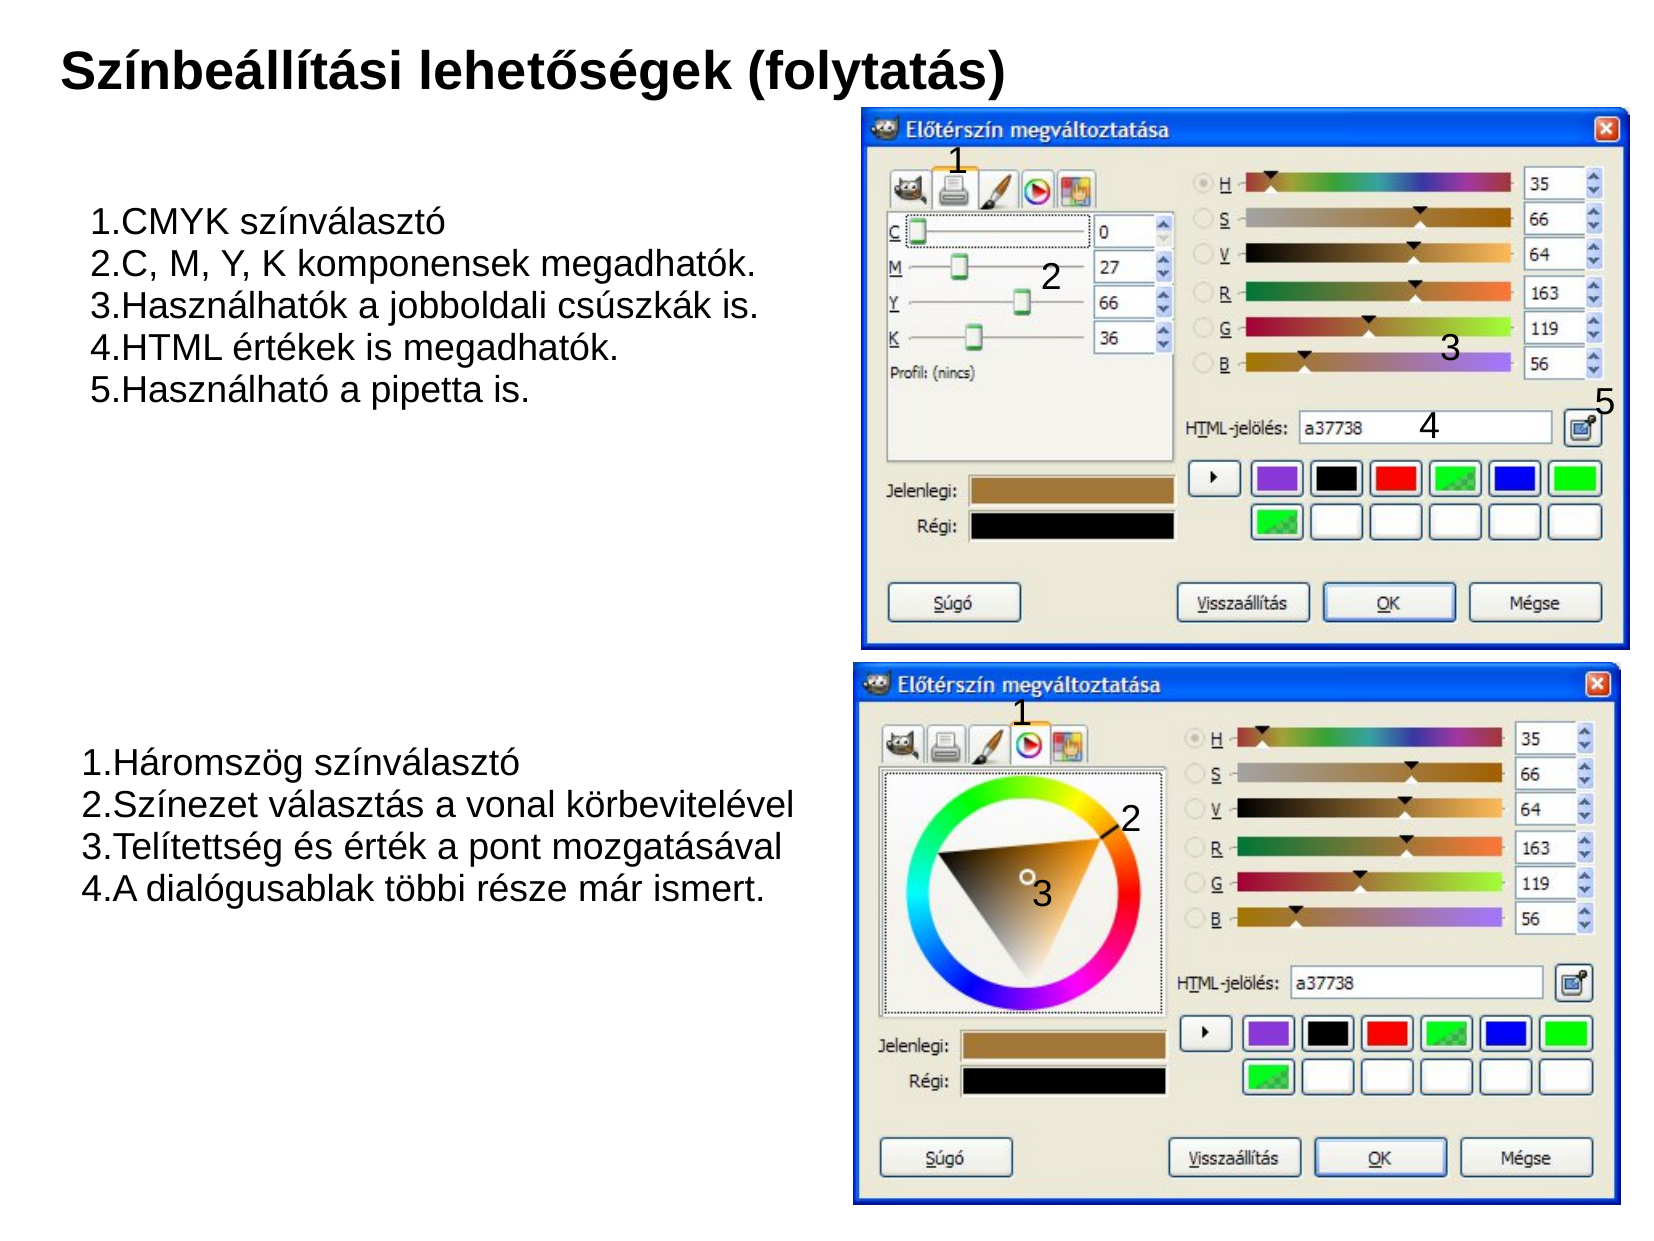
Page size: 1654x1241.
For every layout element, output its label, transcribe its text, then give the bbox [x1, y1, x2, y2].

text_box Háromszög színválasztó Színezet választás a vonal körbevitelével Telítettség és érték a pont mozgatásával A dialógusablak többi része már ismert. [66, 733, 810, 917]
text_box CMYK színválasztó C, M, Y, K komponensek megadhatók. Használhatók a jobboldali csúszkák is. HTML értékek is megadhatók. Használható a pipetta is. [75, 193, 775, 419]
text_box 3 [1017, 864, 1068, 922]
text_box 3 [1425, 319, 1487, 377]
text_box 2 [1105, 789, 1157, 847]
text_box 2 [1026, 248, 1077, 306]
text_box Színbeállítási lehetőségek (folytatás) [45, 32, 1022, 110]
text_box 1 [932, 131, 983, 189]
text_box 4 [1404, 397, 1455, 455]
text_box 1 [996, 684, 1047, 741]
text_box 5 [1579, 373, 1631, 431]
picture [853, 662, 1621, 1205]
picture [861, 107, 1630, 651]
